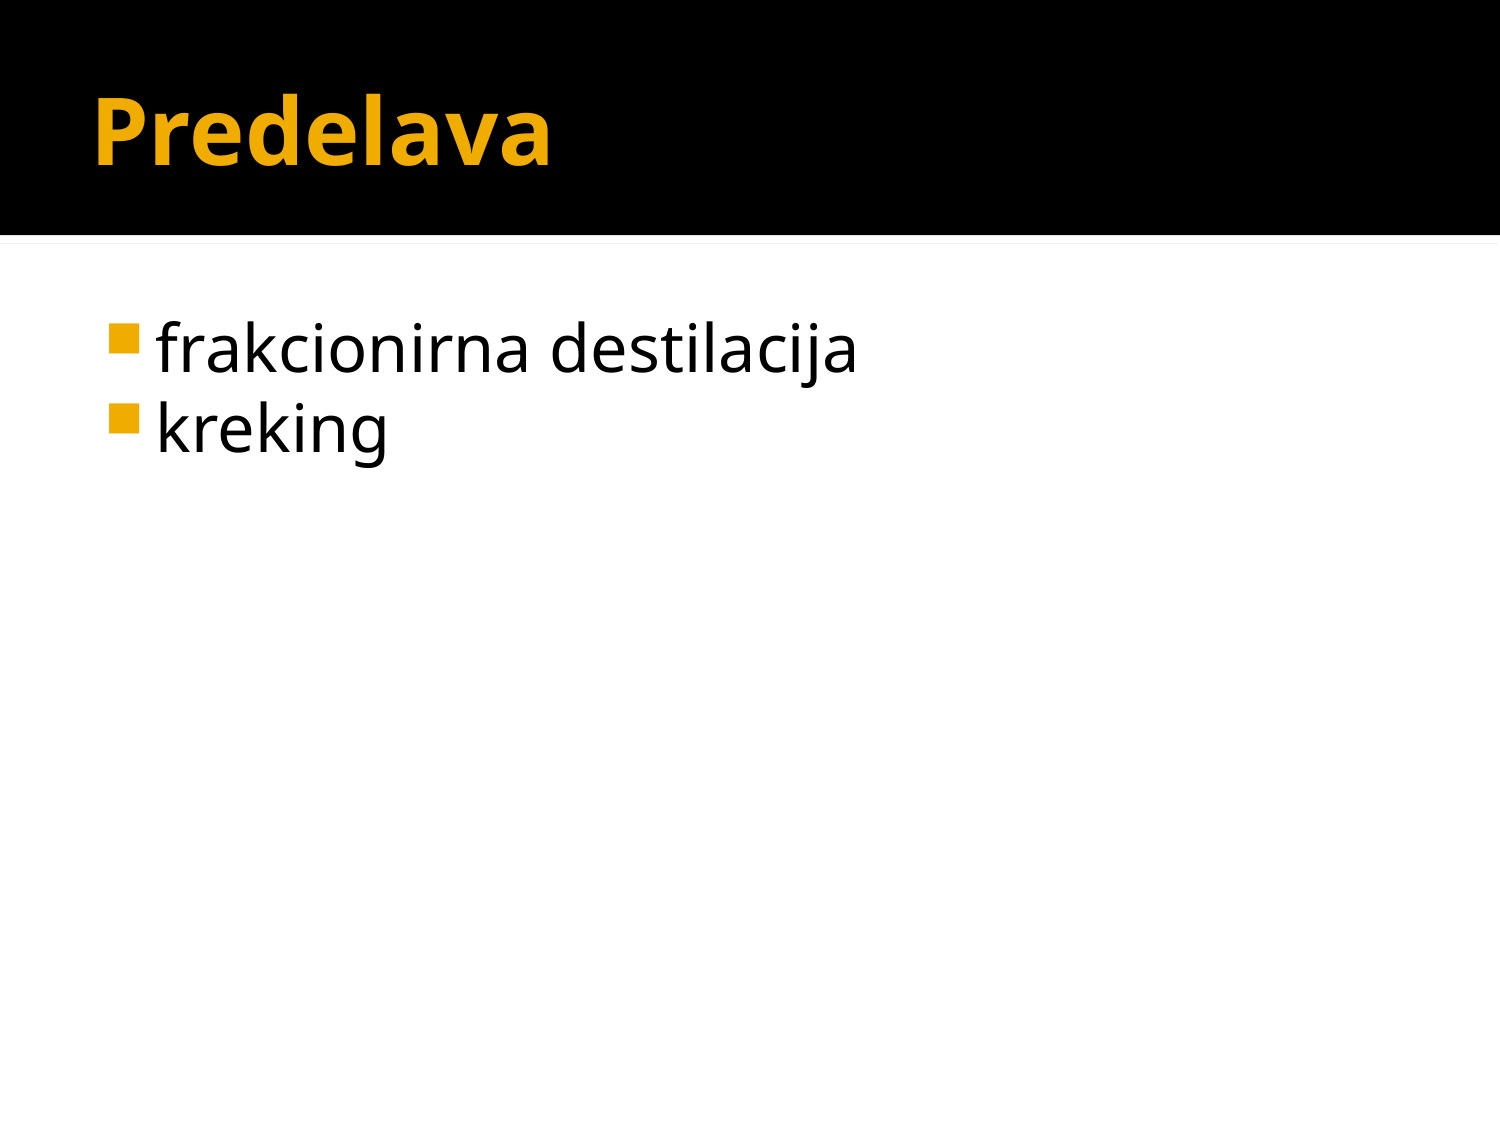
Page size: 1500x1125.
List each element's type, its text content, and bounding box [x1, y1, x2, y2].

list frakcionirna destilacija kreking [75, 291, 1425, 1050]
title Predelava [75, 25, 1425, 231]
